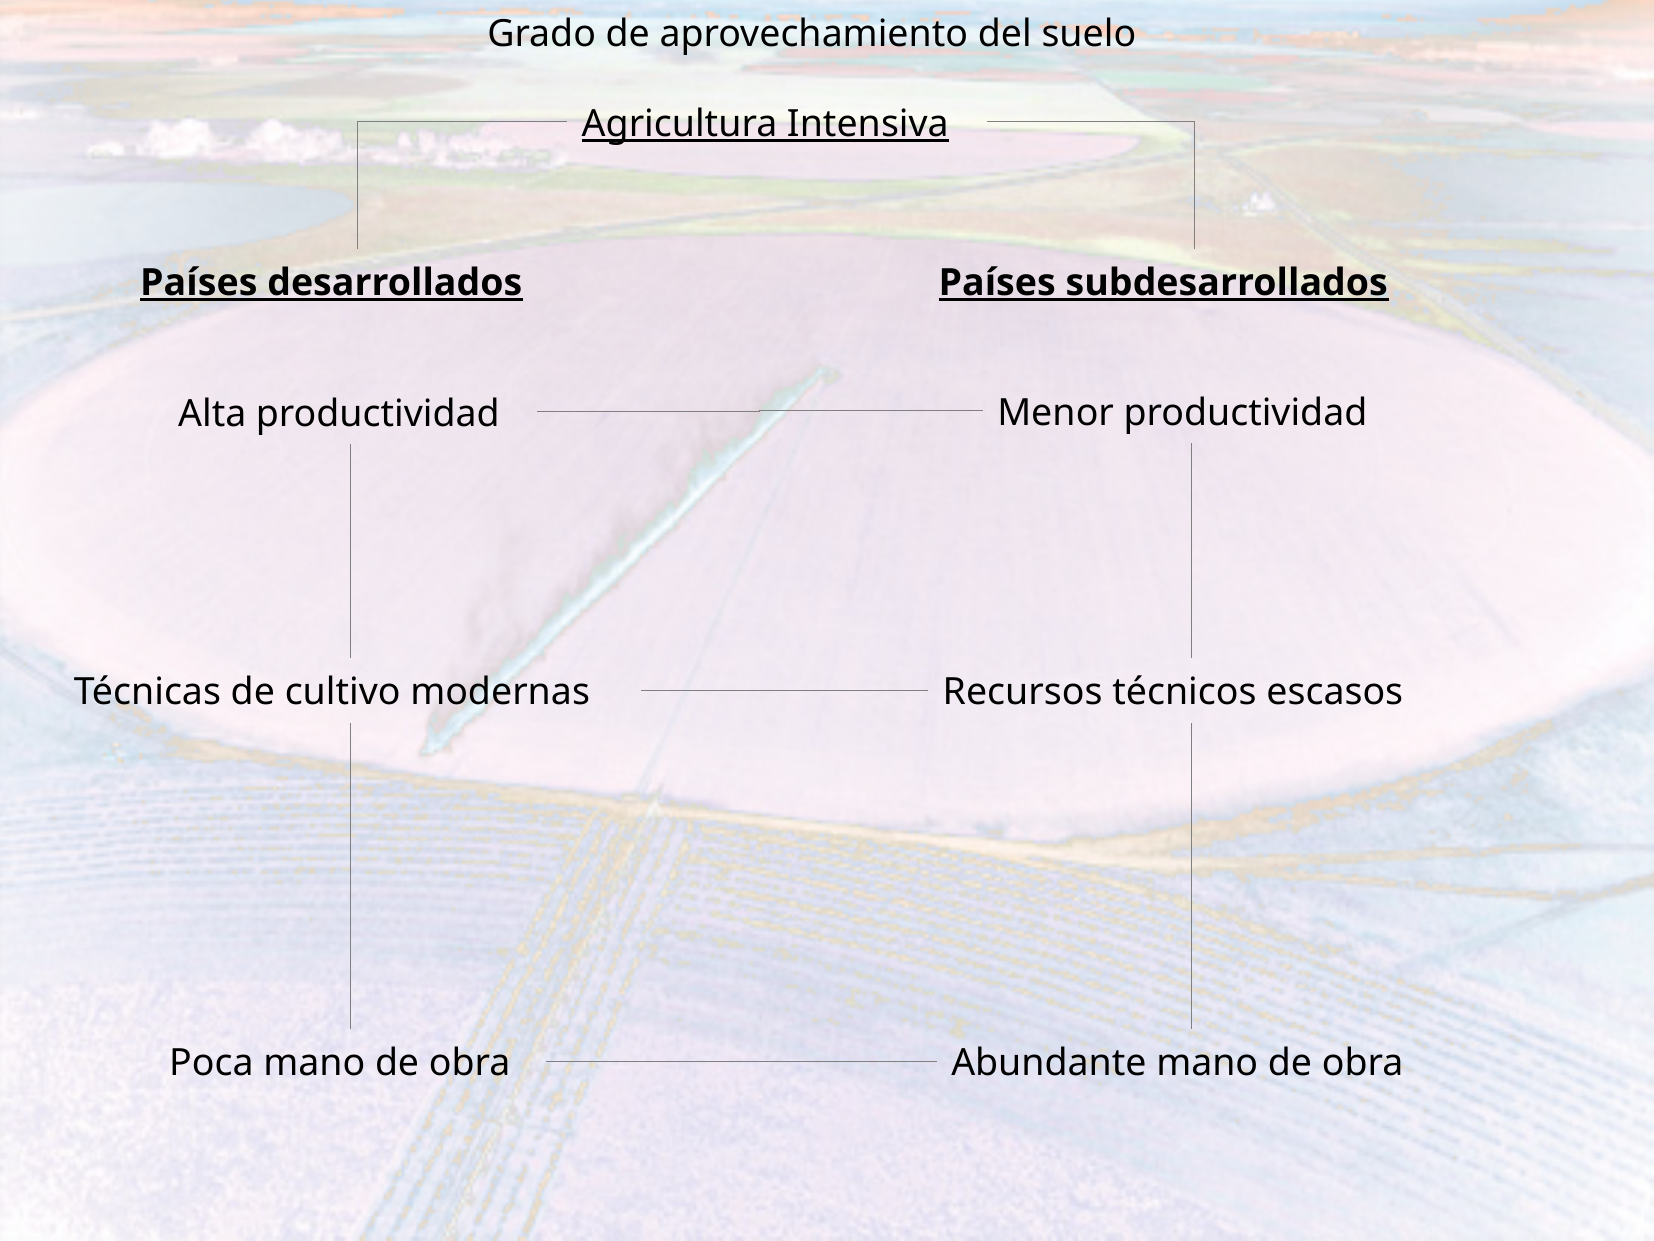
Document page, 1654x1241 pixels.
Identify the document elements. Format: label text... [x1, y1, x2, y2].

text_box Abundante mano de obra [936, 1028, 1446, 1087]
picture [0, 0, 1654, 1241]
text_box Técnicas de cultivo modernas [59, 657, 642, 716]
text_box Menor productividad [982, 377, 1400, 437]
text_box Países desarrollados [125, 248, 591, 307]
text_box Alta productividad [163, 378, 538, 438]
text_box Grado de aprovechamiento del suelo [472, 0, 1197, 58]
text_box Recursos técnicos escasos [927, 657, 1455, 716]
text_box Países subdesarrollados [923, 248, 1465, 307]
text_box Poca mano de obra [154, 1028, 547, 1087]
text_box Agricultura Intensiva [566, 88, 988, 147]
